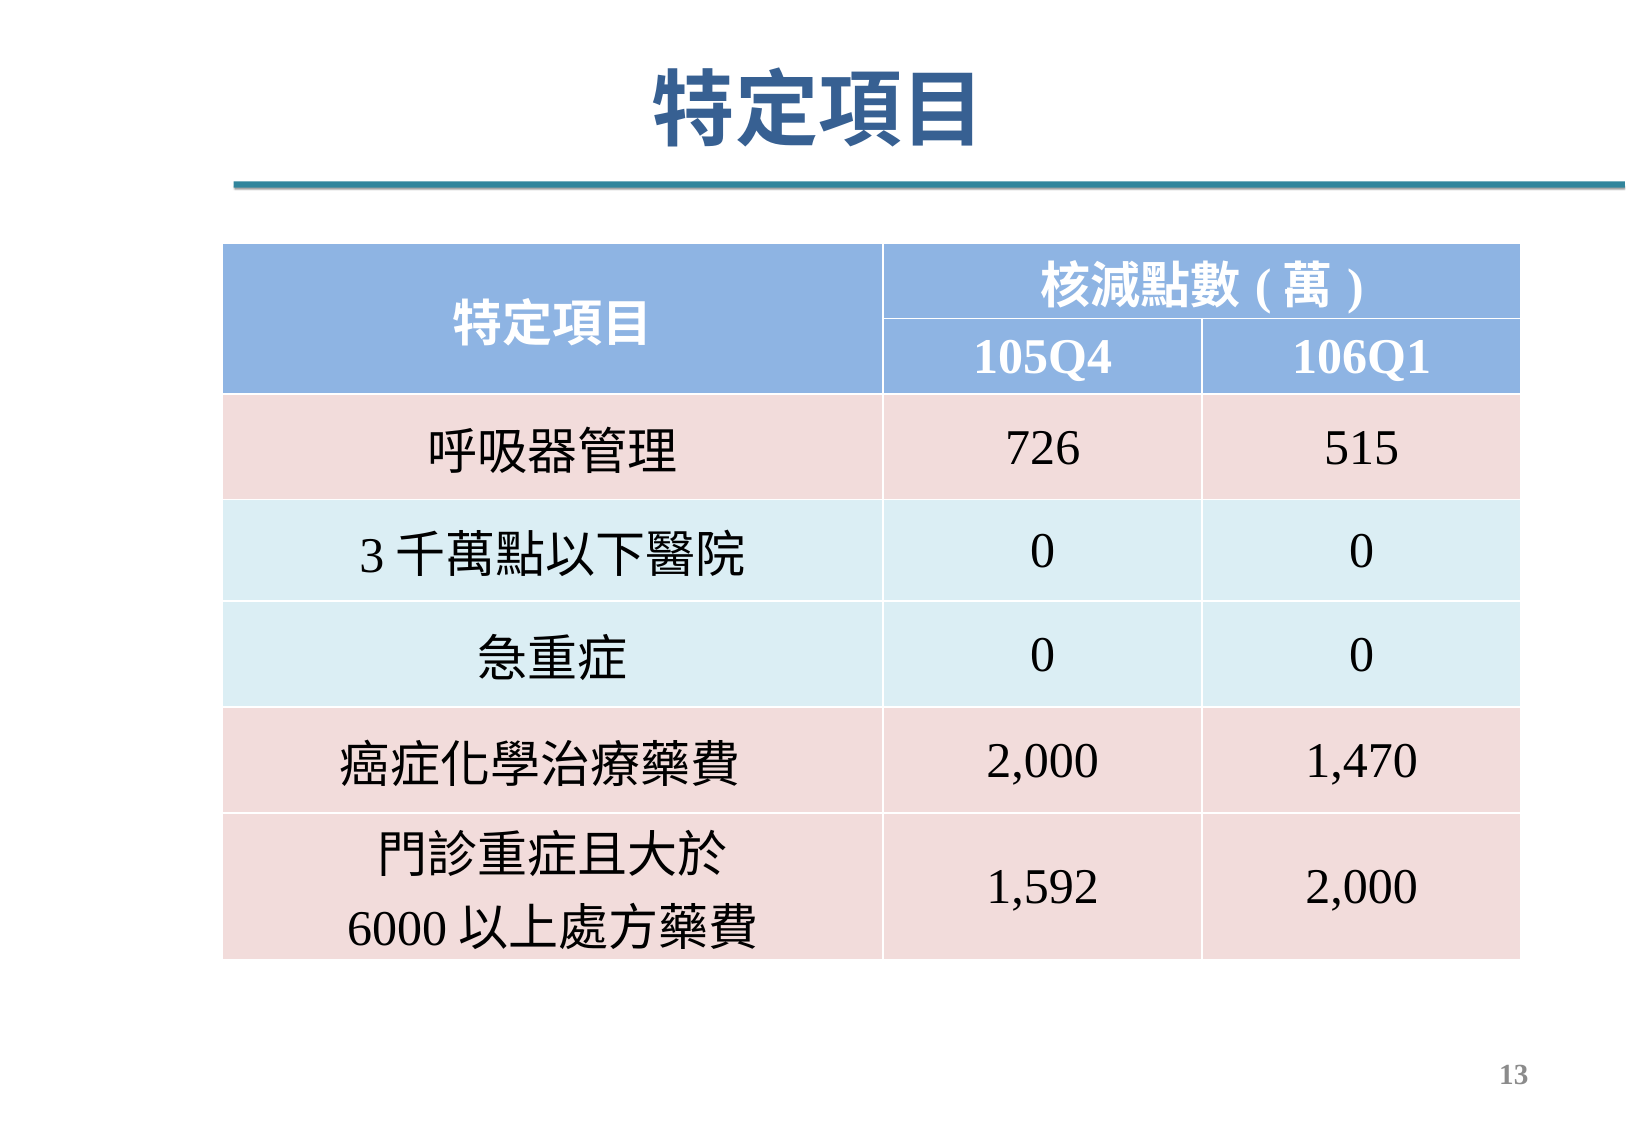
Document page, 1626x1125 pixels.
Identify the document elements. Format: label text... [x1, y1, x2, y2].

table_cell 515 [1203, 395, 1520, 499]
table_cell 3千萬點以下醫院 [223, 500, 882, 600]
table_cell 1,470 [1203, 708, 1520, 812]
table_cell 2,000 [1203, 814, 1520, 959]
table_header 特定項目 [223, 244, 882, 393]
table_cell 急重症 [223, 602, 882, 706]
table_header 核減點數(萬) [884, 244, 1520, 318]
table_cell 0 [1203, 500, 1520, 600]
title 特定項目 [80, 27, 1557, 179]
table_cell 0 [1203, 602, 1520, 706]
table_cell 106Q1 [1203, 319, 1520, 393]
table_cell 0 [884, 602, 1201, 706]
table_cell 1,592 [884, 814, 1201, 959]
table_cell 呼吸器管理 [223, 395, 882, 499]
table_cell 門診重症且大於 6000以上處方藥費 [223, 814, 882, 959]
table_cell 2,000 [884, 708, 1201, 812]
table_cell 726 [884, 395, 1201, 499]
table_cell 0 [884, 500, 1201, 600]
table_cell 癌症化學治療藥費 [223, 708, 882, 812]
slide_number <編號> [1164, 1042, 1544, 1103]
table_cell 105Q4 [884, 319, 1201, 393]
